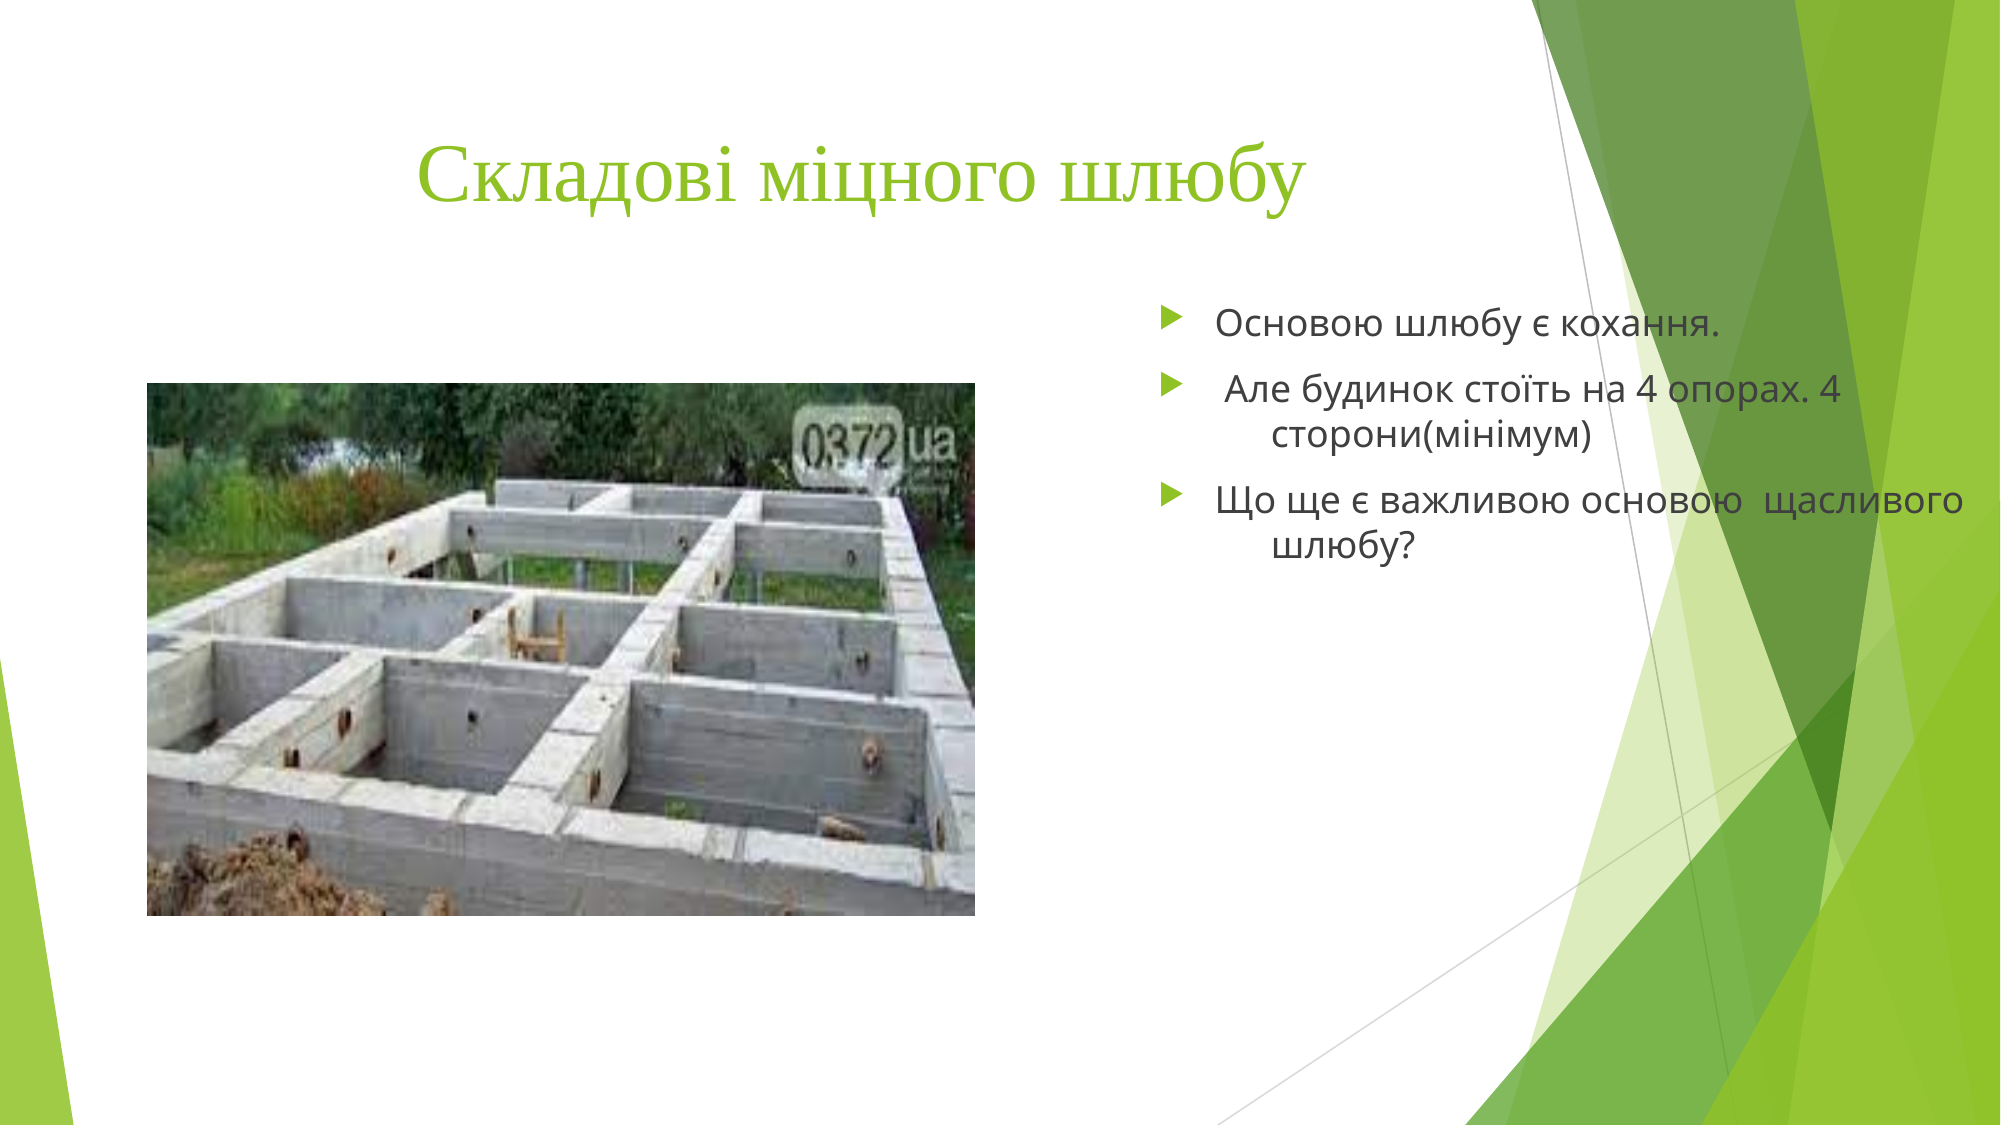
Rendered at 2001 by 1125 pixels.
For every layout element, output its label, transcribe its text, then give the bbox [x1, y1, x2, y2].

picture [147, 383, 975, 916]
title Складові міцного шлюбу [0, 59, 1726, 278]
list Основою шлюбу є кохання. Але будинок стоїть на 4 опорах. 4 сторони(мінімум) Що ще є важливою основою щасливого шлюбу? [1158, 299, 2000, 1014]
